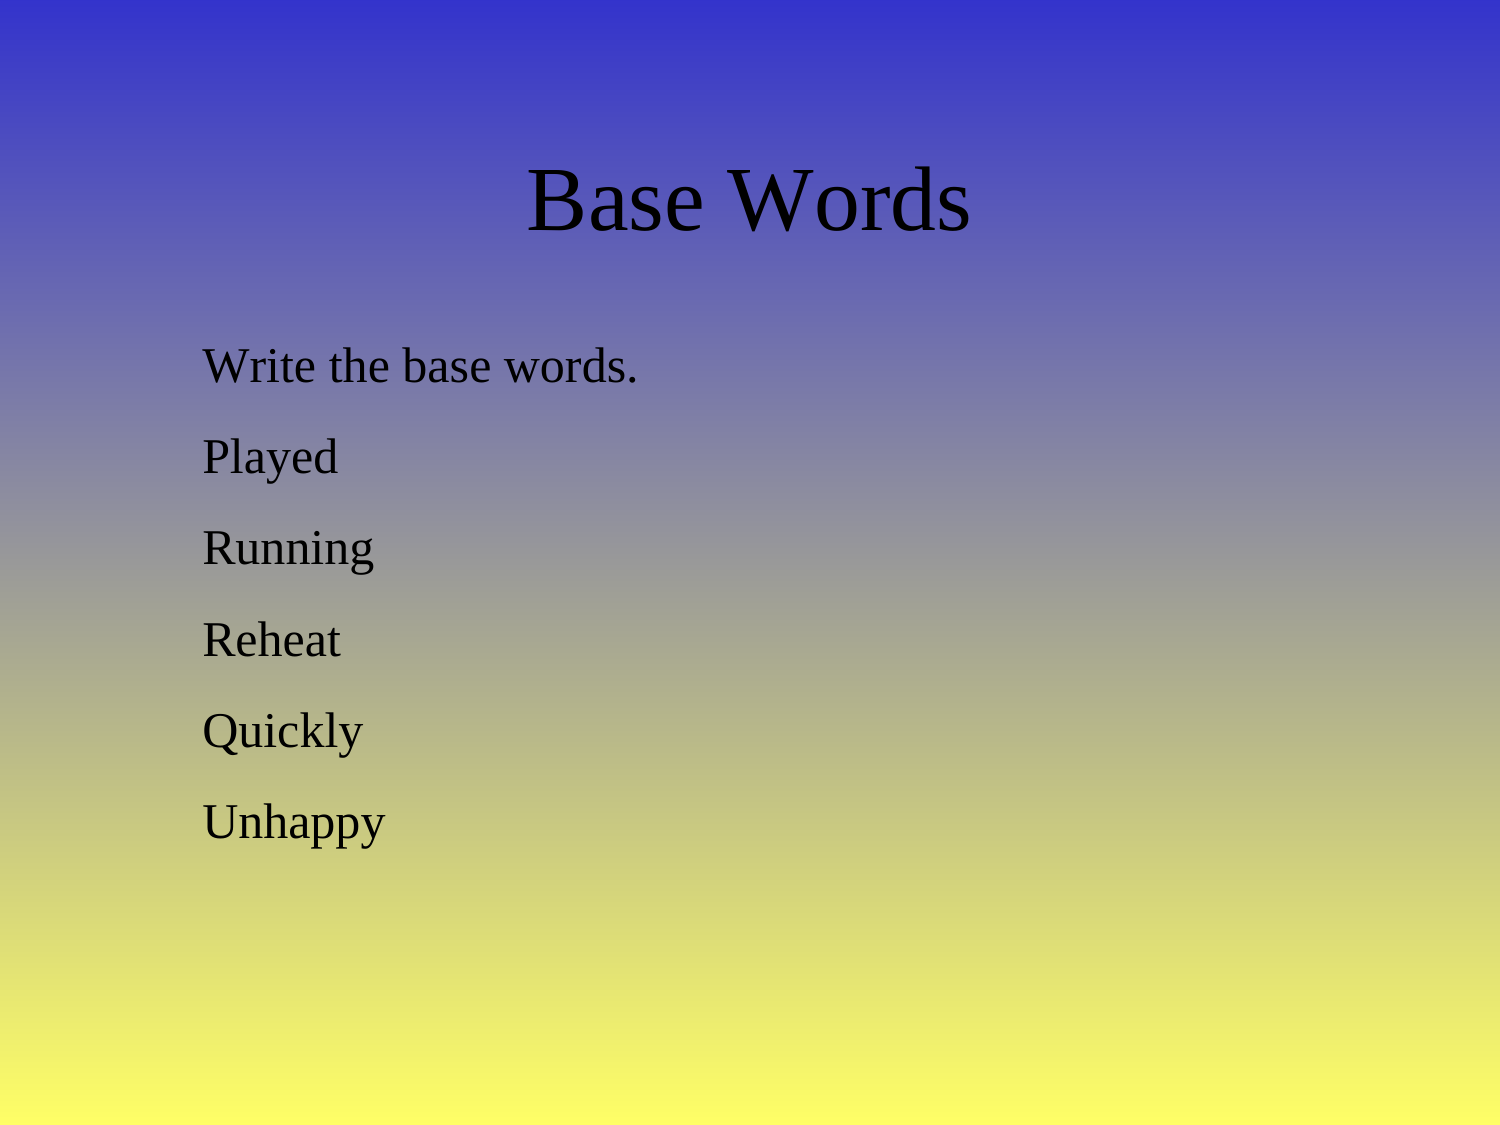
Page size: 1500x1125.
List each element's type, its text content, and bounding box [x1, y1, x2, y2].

text_box Write the base words. Played Running Reheat Quickly Unhappy [187, 324, 1363, 948]
title Base Words [112, 99, 1388, 288]
